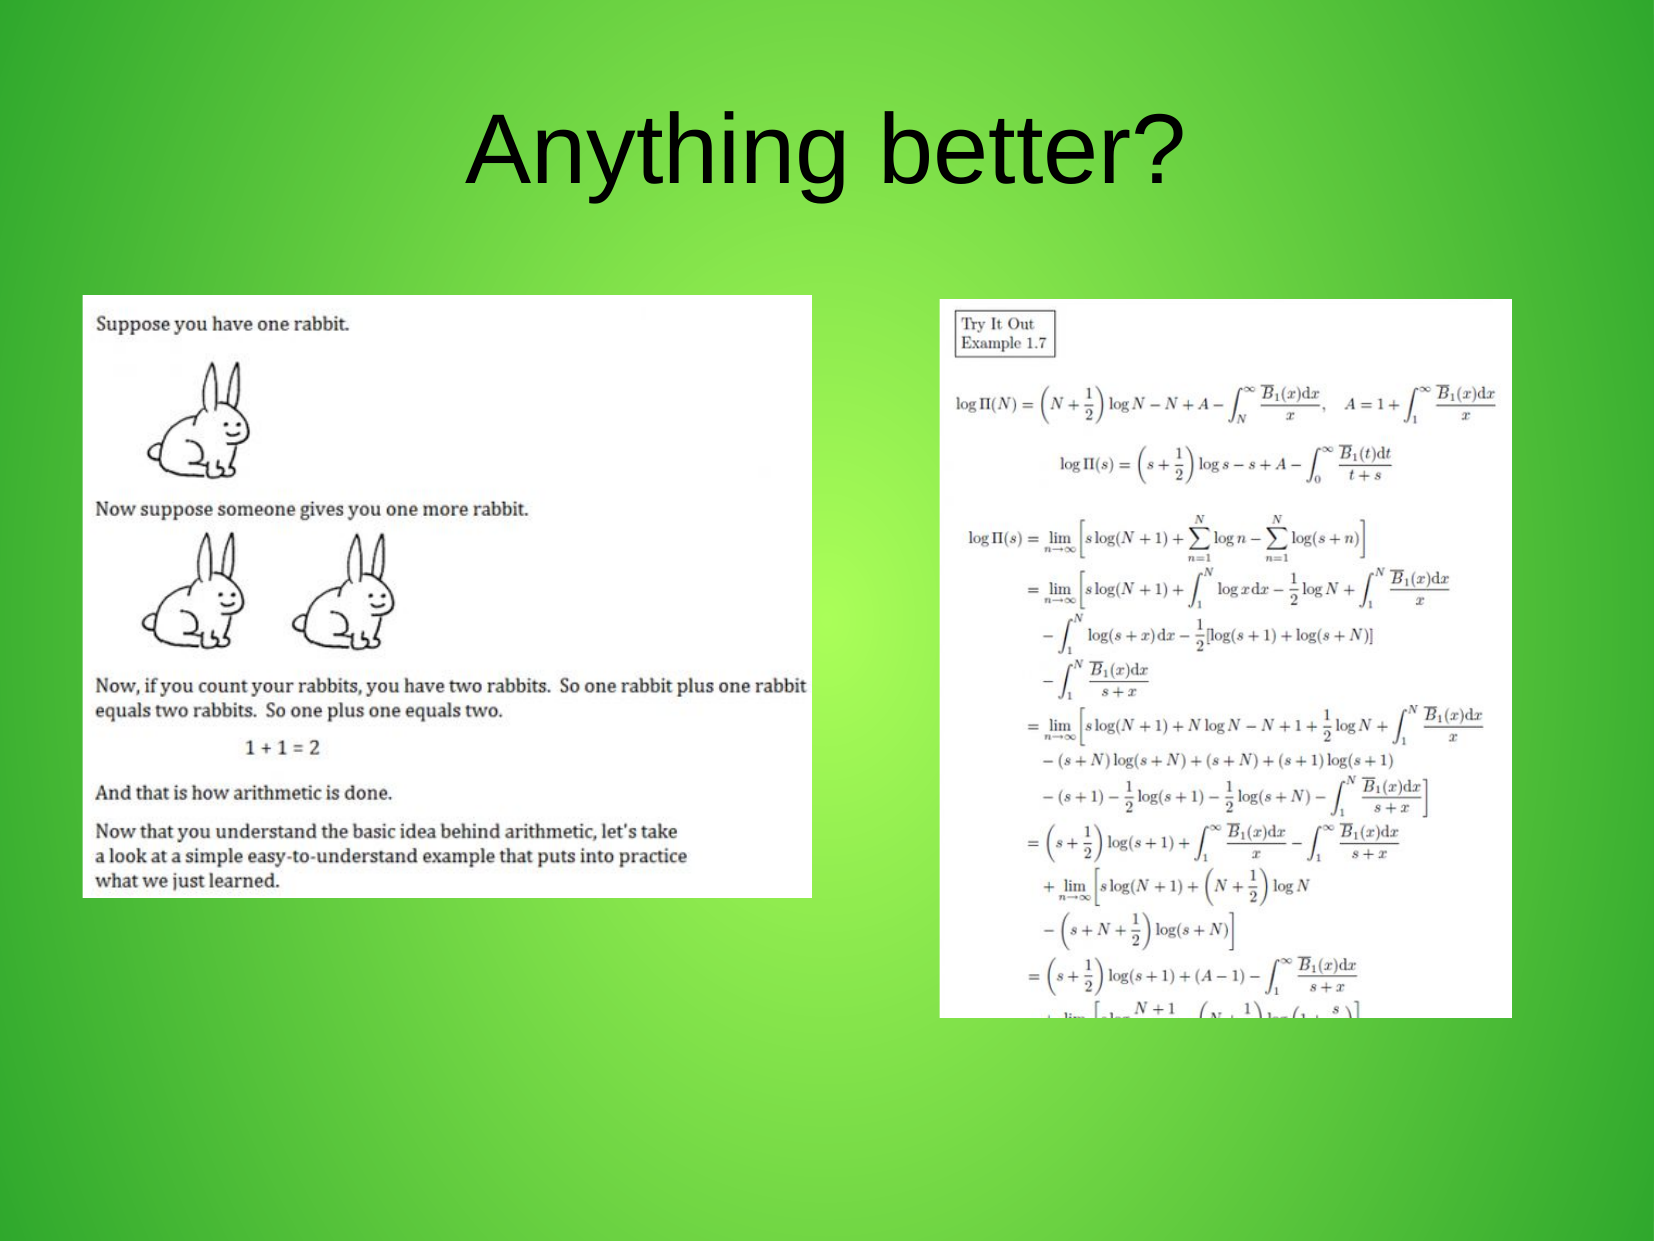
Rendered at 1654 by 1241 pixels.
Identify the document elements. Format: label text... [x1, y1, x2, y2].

title Anything better? [82, 47, 1571, 252]
picture [82, 295, 812, 898]
picture [939, 299, 1512, 1018]
